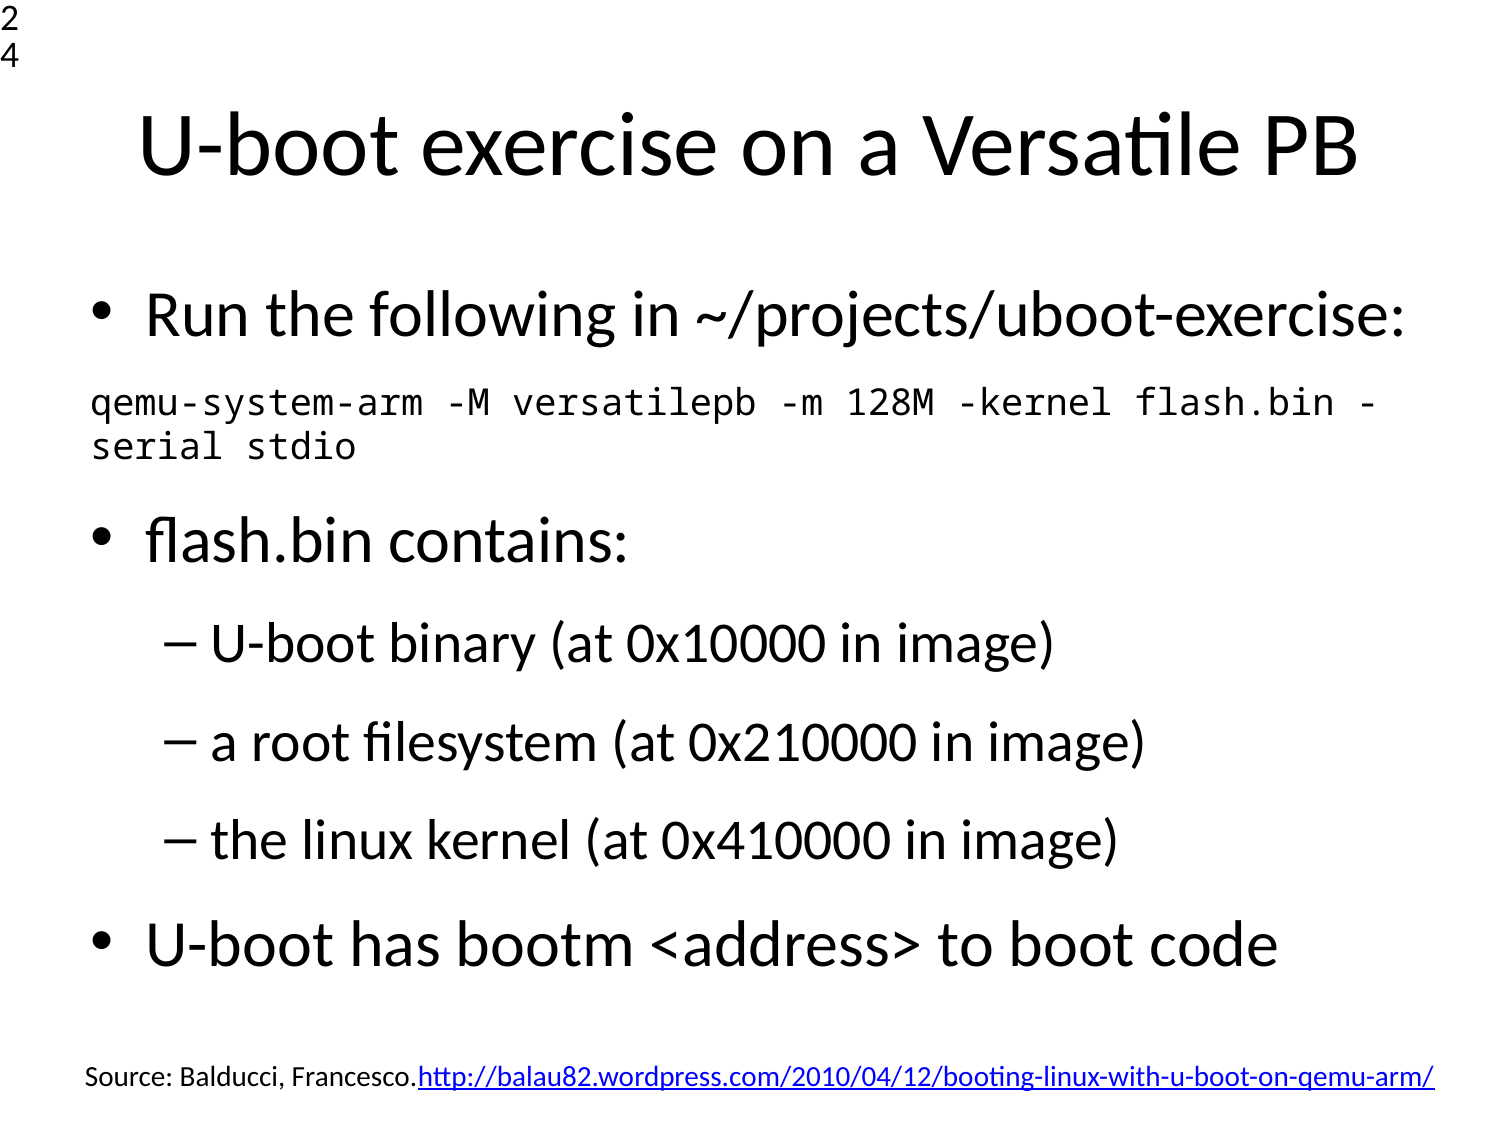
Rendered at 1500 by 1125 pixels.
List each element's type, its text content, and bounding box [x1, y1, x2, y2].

title U-boot exercise on a Versatile PB [75, 45, 1425, 233]
text_box Source: Balducci, Francesco.http://balau82.wordpress.com/2010/04/12/booting-linux-with-u-boot-on-qemu-arm/ [70, 1049, 1450, 1100]
list Run the following in ~/projects/uboot-exercise: qemu-system-arm -M versatilepb -m 128M -kernel flash.bin -serial stdio flash.bin contains: U-boot binary (at 0x10000 in image) a root filesystem (at 0x210000 in image) the linux kernel (at 0x410000 in image) U-boot has bootm <address> to boot code [75, 262, 1425, 1005]
